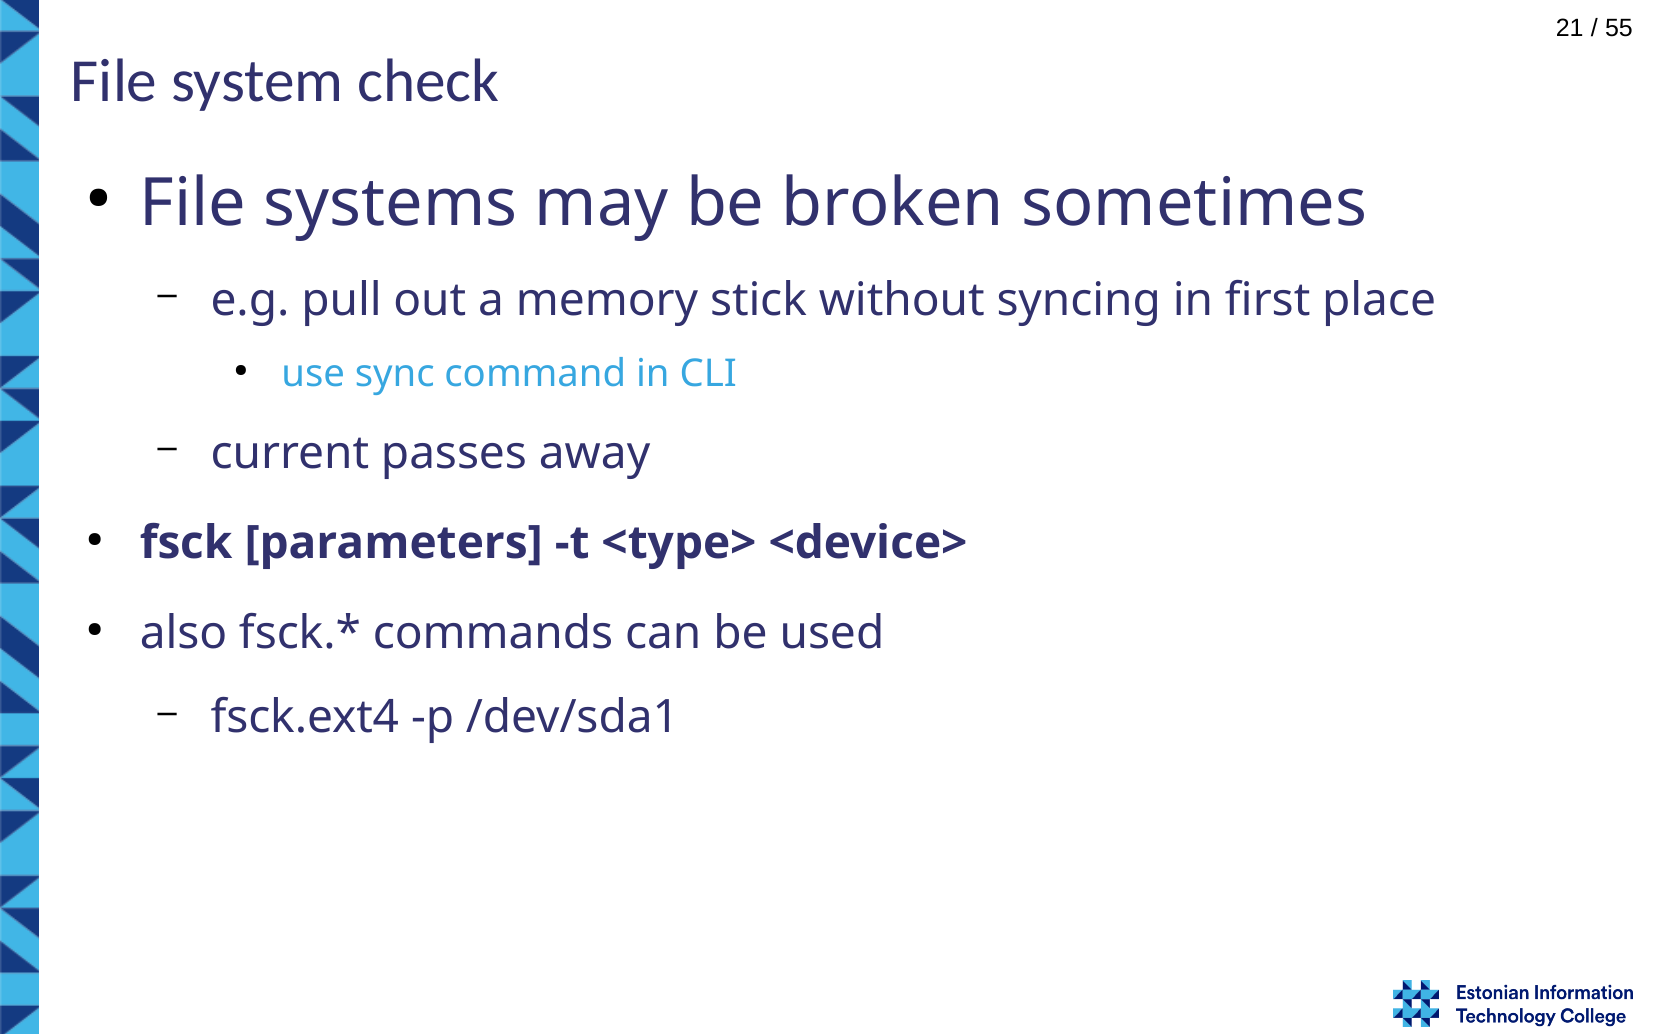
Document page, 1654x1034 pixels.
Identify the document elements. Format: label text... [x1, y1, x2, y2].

title File system check [70, 41, 1630, 130]
list File systems may be broken sometimes e.g. pull out a memory stick without syncing in first place use sync command in CLI current passes away fsck [parameters] -t <type> <device> also fsck.* commands can be used fsck.ext4 -p /dev/sda1 [68, 153, 1630, 957]
picture [1393, 980, 1633, 1027]
